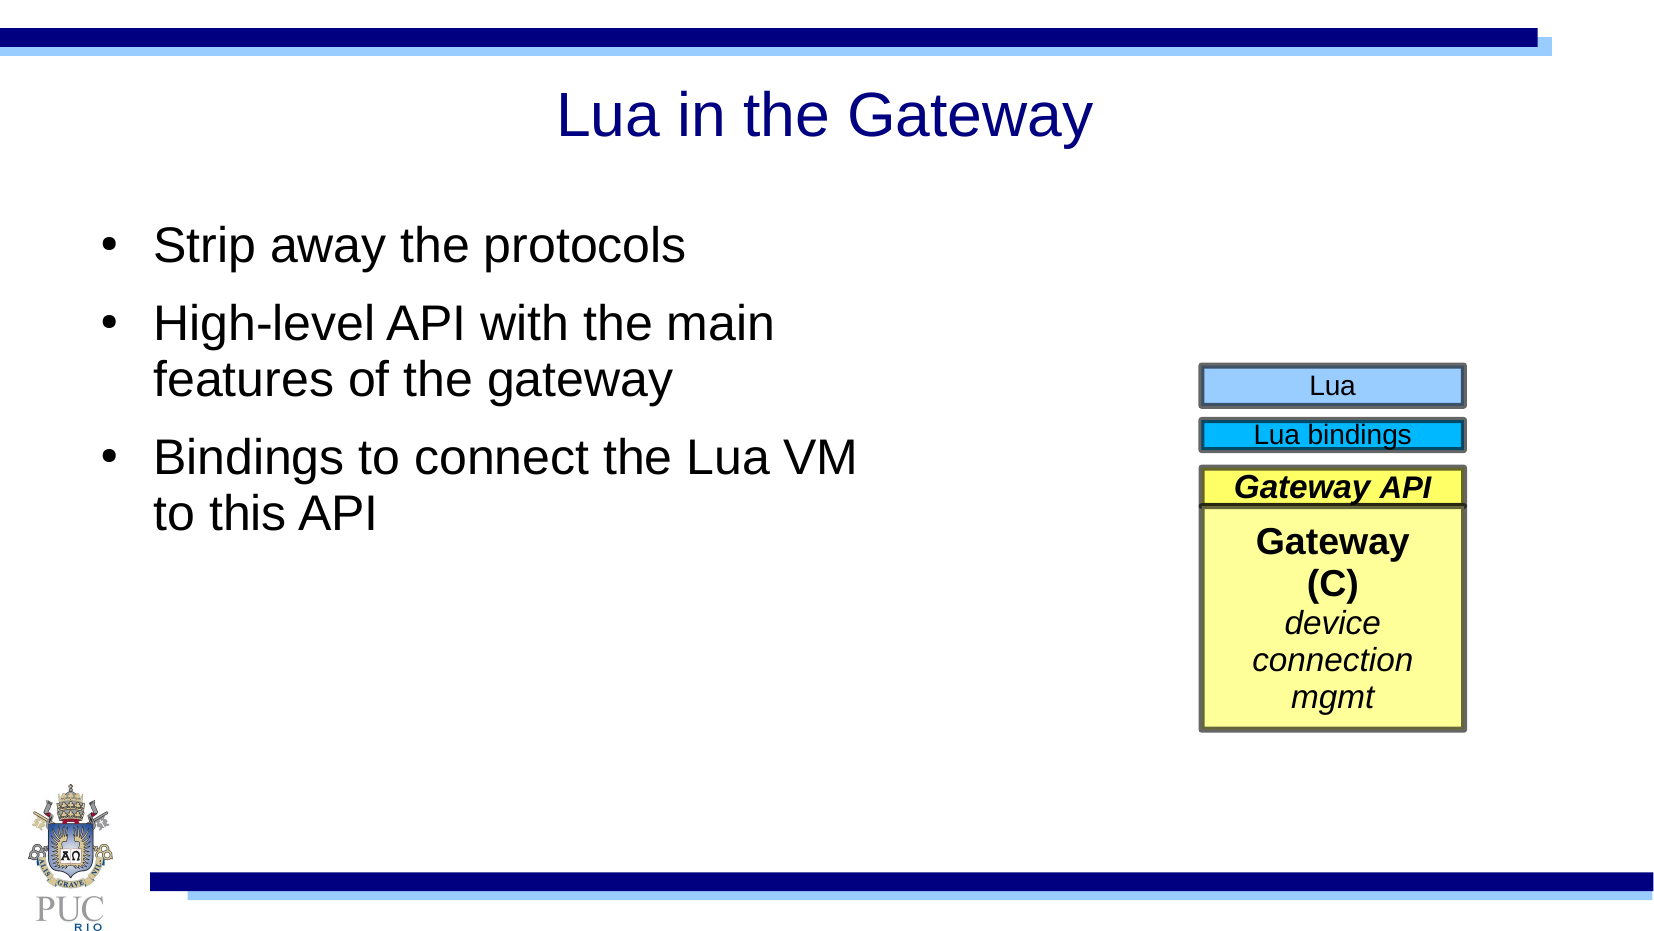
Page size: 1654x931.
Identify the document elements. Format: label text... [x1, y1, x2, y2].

picture [28, 784, 113, 931]
text_box Gateway API [1201, 467, 1465, 506]
list Strip away the protocols High-level API with the main features of the gateway Bindings to connect the Lua VM to this API [82, 217, 863, 758]
text_box Lua [1201, 365, 1464, 406]
text_box Lua bindings [1201, 420, 1464, 451]
title Lua in the Gateway [37, 37, 1613, 193]
text_box Gateway (C) device connection mgmt [1201, 506, 1465, 730]
